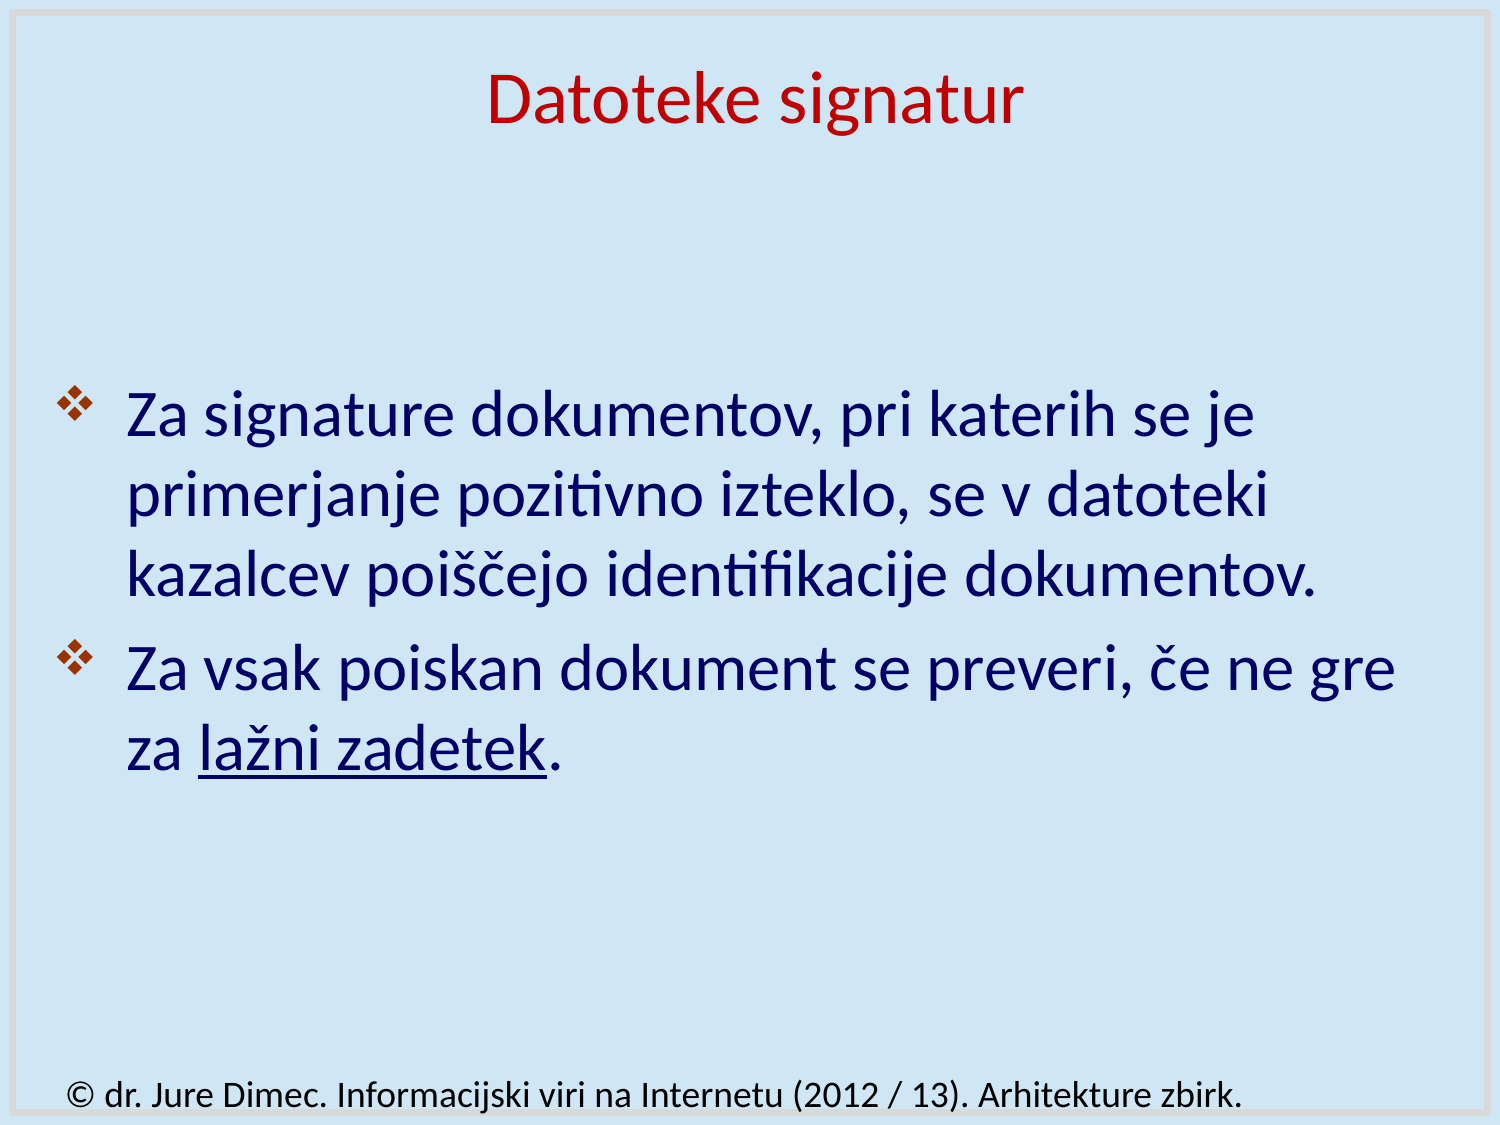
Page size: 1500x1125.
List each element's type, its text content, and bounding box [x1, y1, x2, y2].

footer © dr. Jure Dimec. Informacijski viri na Internetu (2012 / 13). Arhitekture zbirk. [50, 1062, 1300, 1103]
list Za signature dokumentov, pri katerih se je primerjanje pozitivno izteklo, se v datoteki kazalcev poiščejo identifikacije dokumentov. Za vsak poiskan dokument se preveri, če ne gre za lažni zadetek. [37, 362, 1475, 1050]
title Datoteke signatur [37, 37, 1475, 150]
